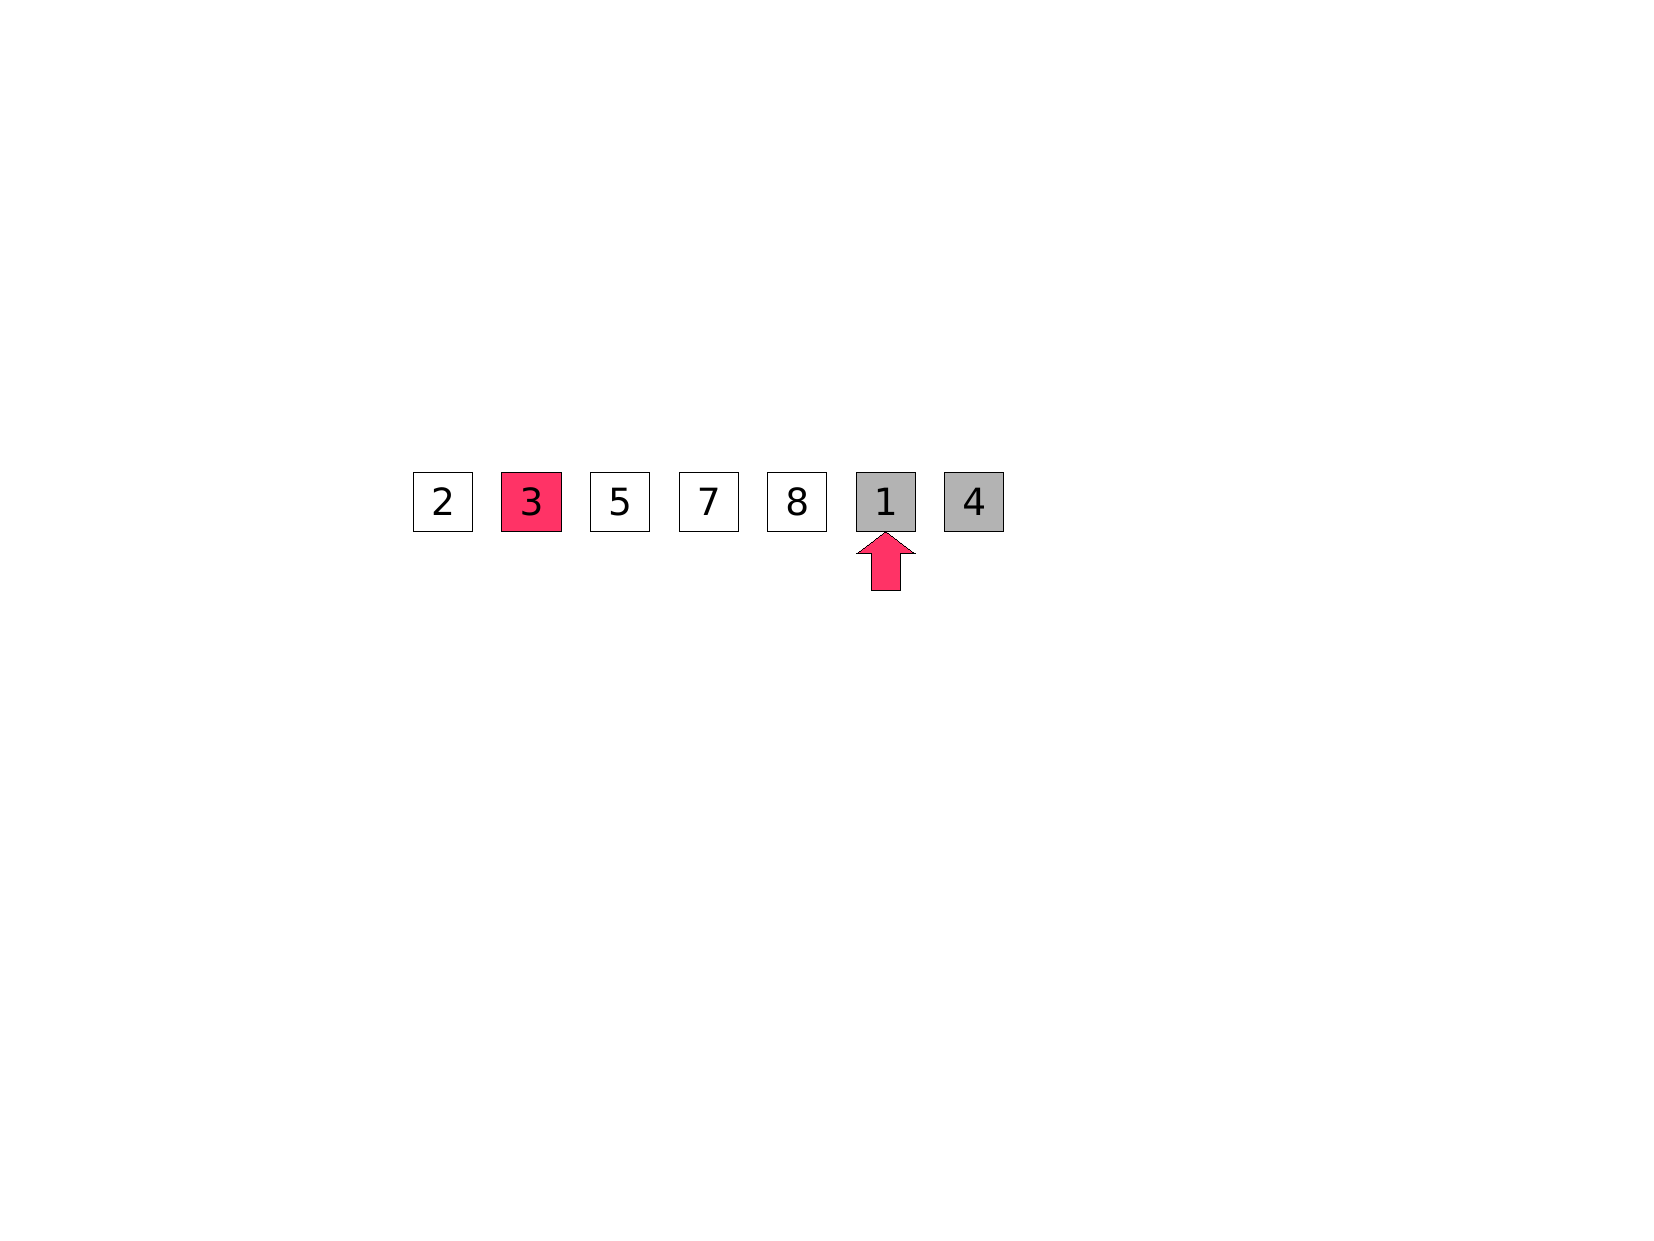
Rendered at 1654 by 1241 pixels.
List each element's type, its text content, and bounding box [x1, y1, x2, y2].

text_box 3 [501, 472, 562, 532]
text_box 4 [944, 472, 1004, 532]
text_box 8 [767, 472, 827, 532]
text_box 2 [413, 472, 473, 532]
text_box [856, 531, 916, 591]
text_box 5 [590, 472, 650, 532]
text_box 1 [856, 472, 916, 532]
text_box 7 [679, 472, 739, 532]
